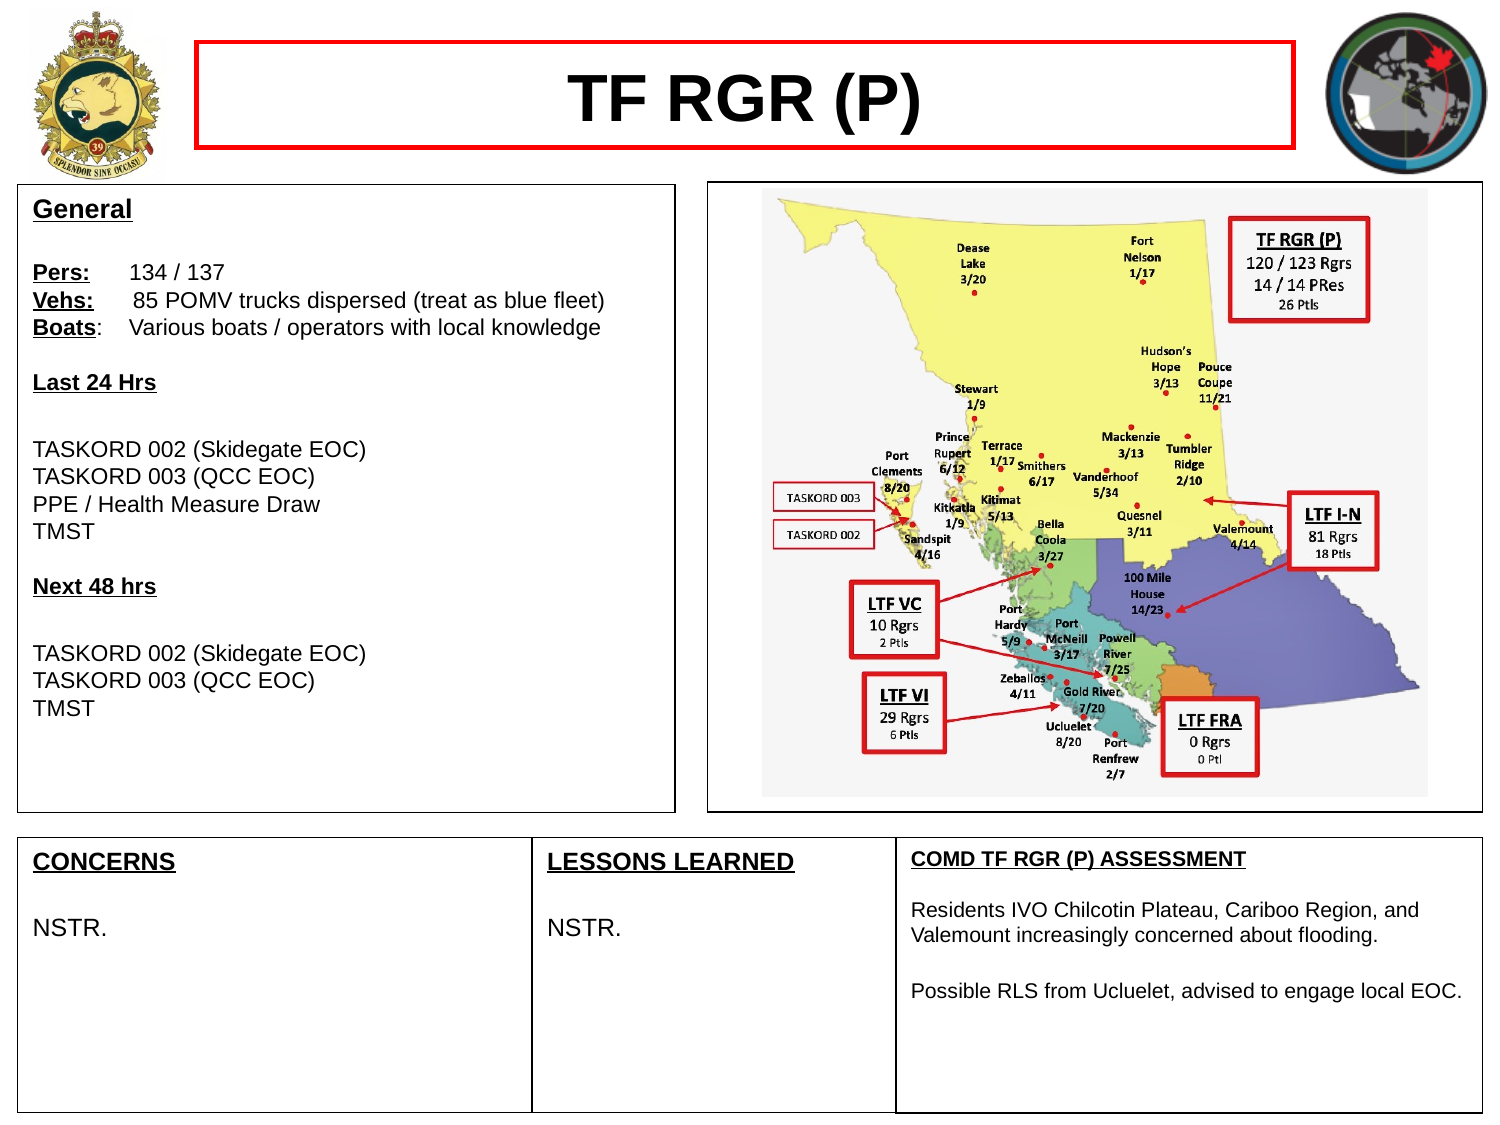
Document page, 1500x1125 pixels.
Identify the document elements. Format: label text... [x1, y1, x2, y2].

list COMD TF RGR (P) ASSESSMENT Residents IVO Chilcotin Plateau, Cariboo Region, and Valemount increasingly concerned about flooding. Possible RLS from Ucluelet, advised to engage local EOC. [895, 837, 1483, 1114]
title TF RGR (P) [196, 42, 1294, 148]
picture [762, 188, 1428, 797]
text_box [707, 181, 1483, 813]
text_box LESSONS LEARNED NSTR. [532, 837, 896, 1113]
list General Pers: 134 / 137 Vehs: 85 POMV trucks dispersed (treat as blue fleet) Boats: Various boats / operators with local knowledge Last 24 Hrs TASKORD 002 (Skidegate EOC) TASKORD 003 (QCC EOC) PPE / Health Measure Draw TMST Next 48 hrs TASKORD 002 (Skidegate EOC) TASKORD 003 (QCC EOC) TMST [17, 184, 676, 813]
list CONCERNS NSTR. [17, 837, 531, 1113]
